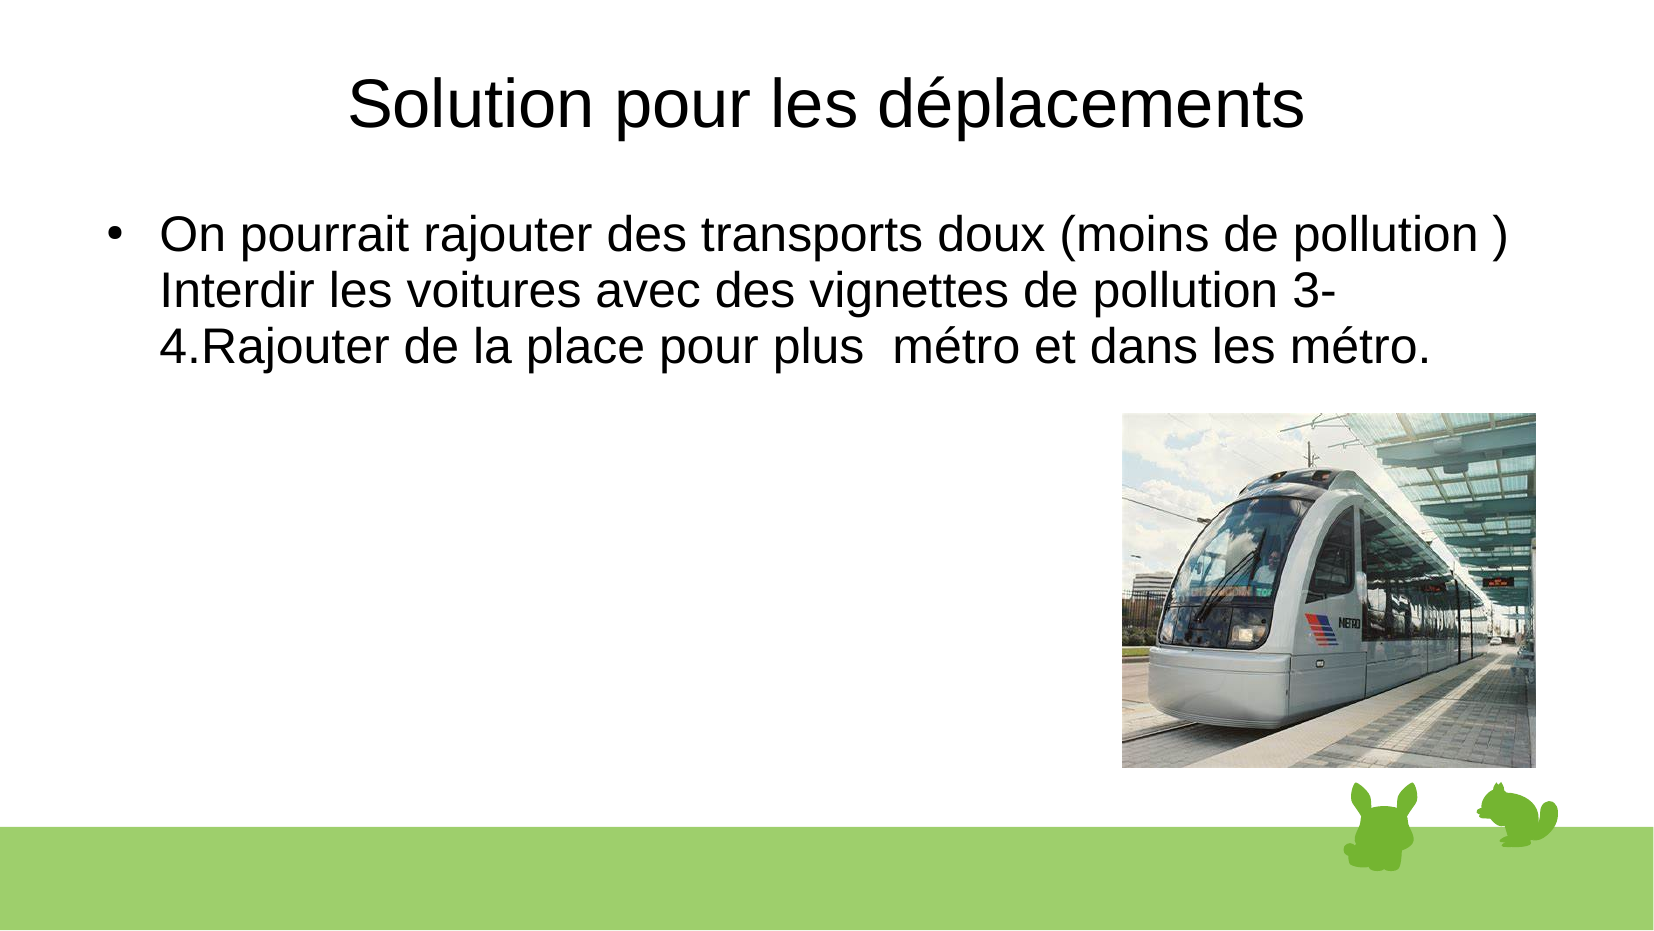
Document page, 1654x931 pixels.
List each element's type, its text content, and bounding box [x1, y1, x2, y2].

title Solution pour les déplacements [88, 29, 1565, 178]
list On pourrait rajouter des transports doux (moins de pollution ) Interdir les voitures avec des vignettes de pollution 3-4.Rajouter de la place pour plus métro et dans les métro. [88, 206, 1565, 739]
picture [1122, 413, 1536, 768]
